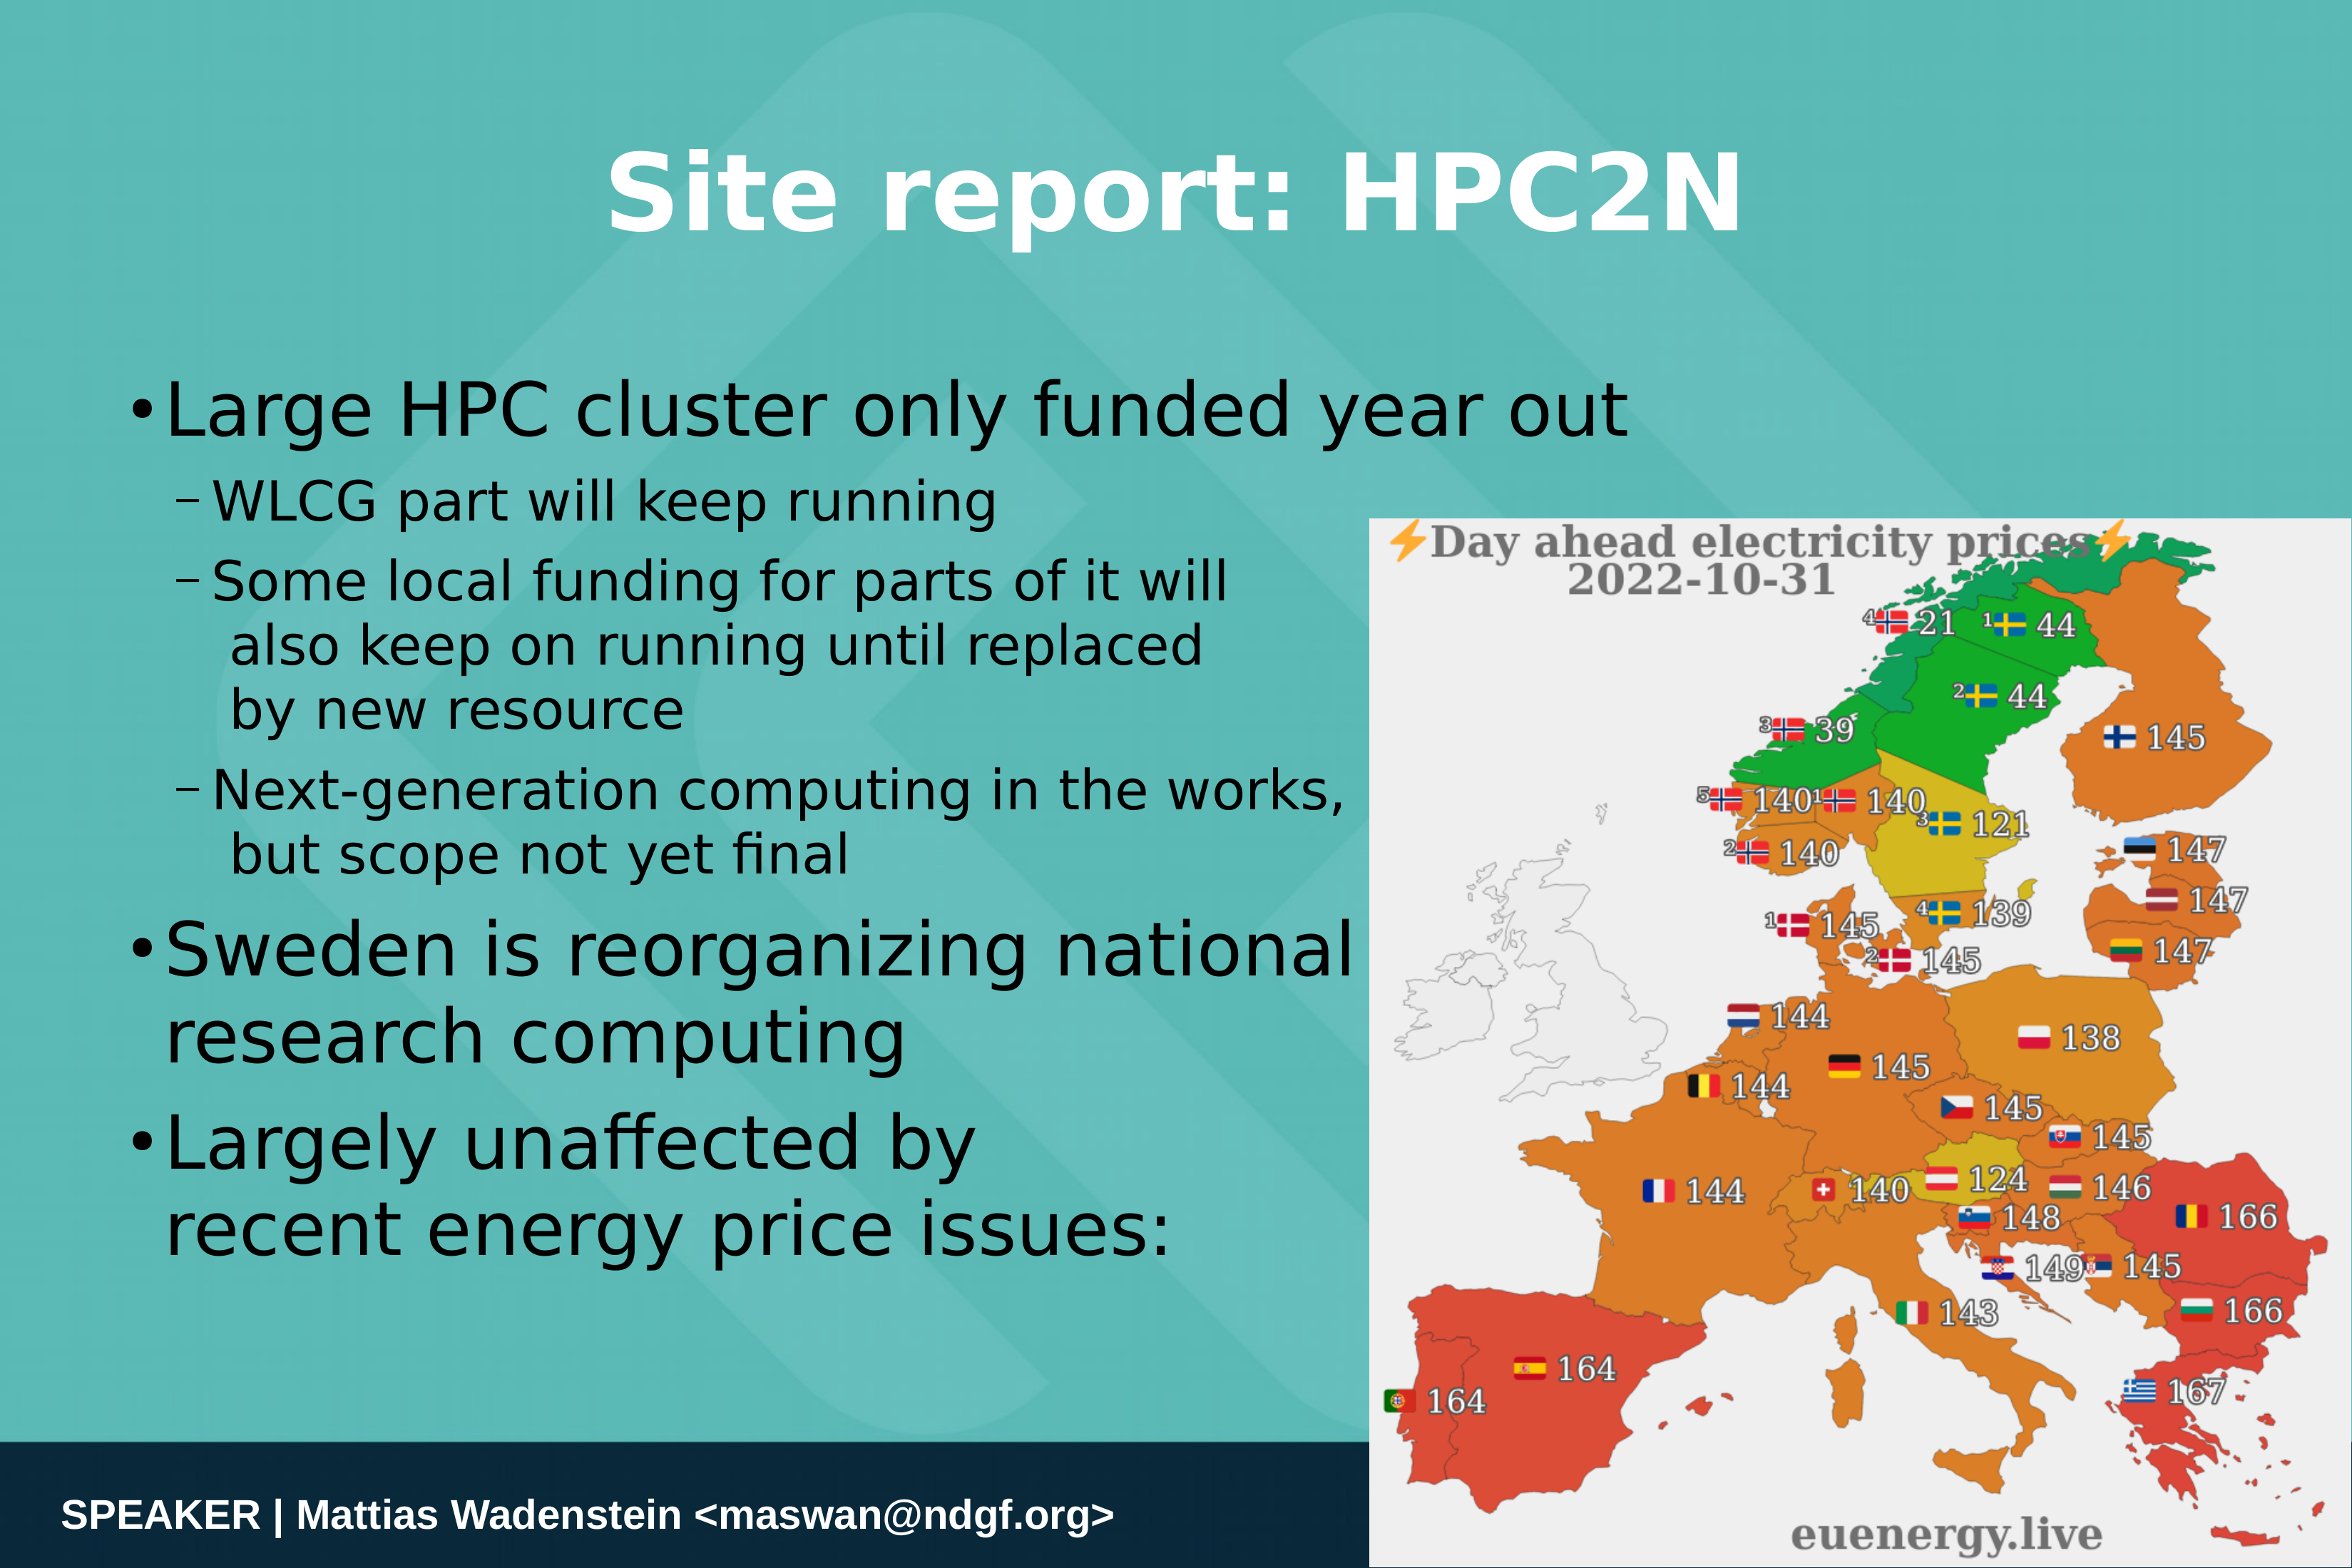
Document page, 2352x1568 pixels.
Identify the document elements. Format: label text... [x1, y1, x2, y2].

picture [0, 0, 2352, 1568]
list Large HPC cluster only funded year out WLCG part will keep running Some local funding for parts of it will also keep on running until replaced by new resource Next-generation computing in the works, but scope not yet final Sweden is reorganizing national research computing Largely unaffected by recent energy price issues: [117, 367, 2234, 1276]
title Site report: HPC2N [117, 62, 2234, 324]
